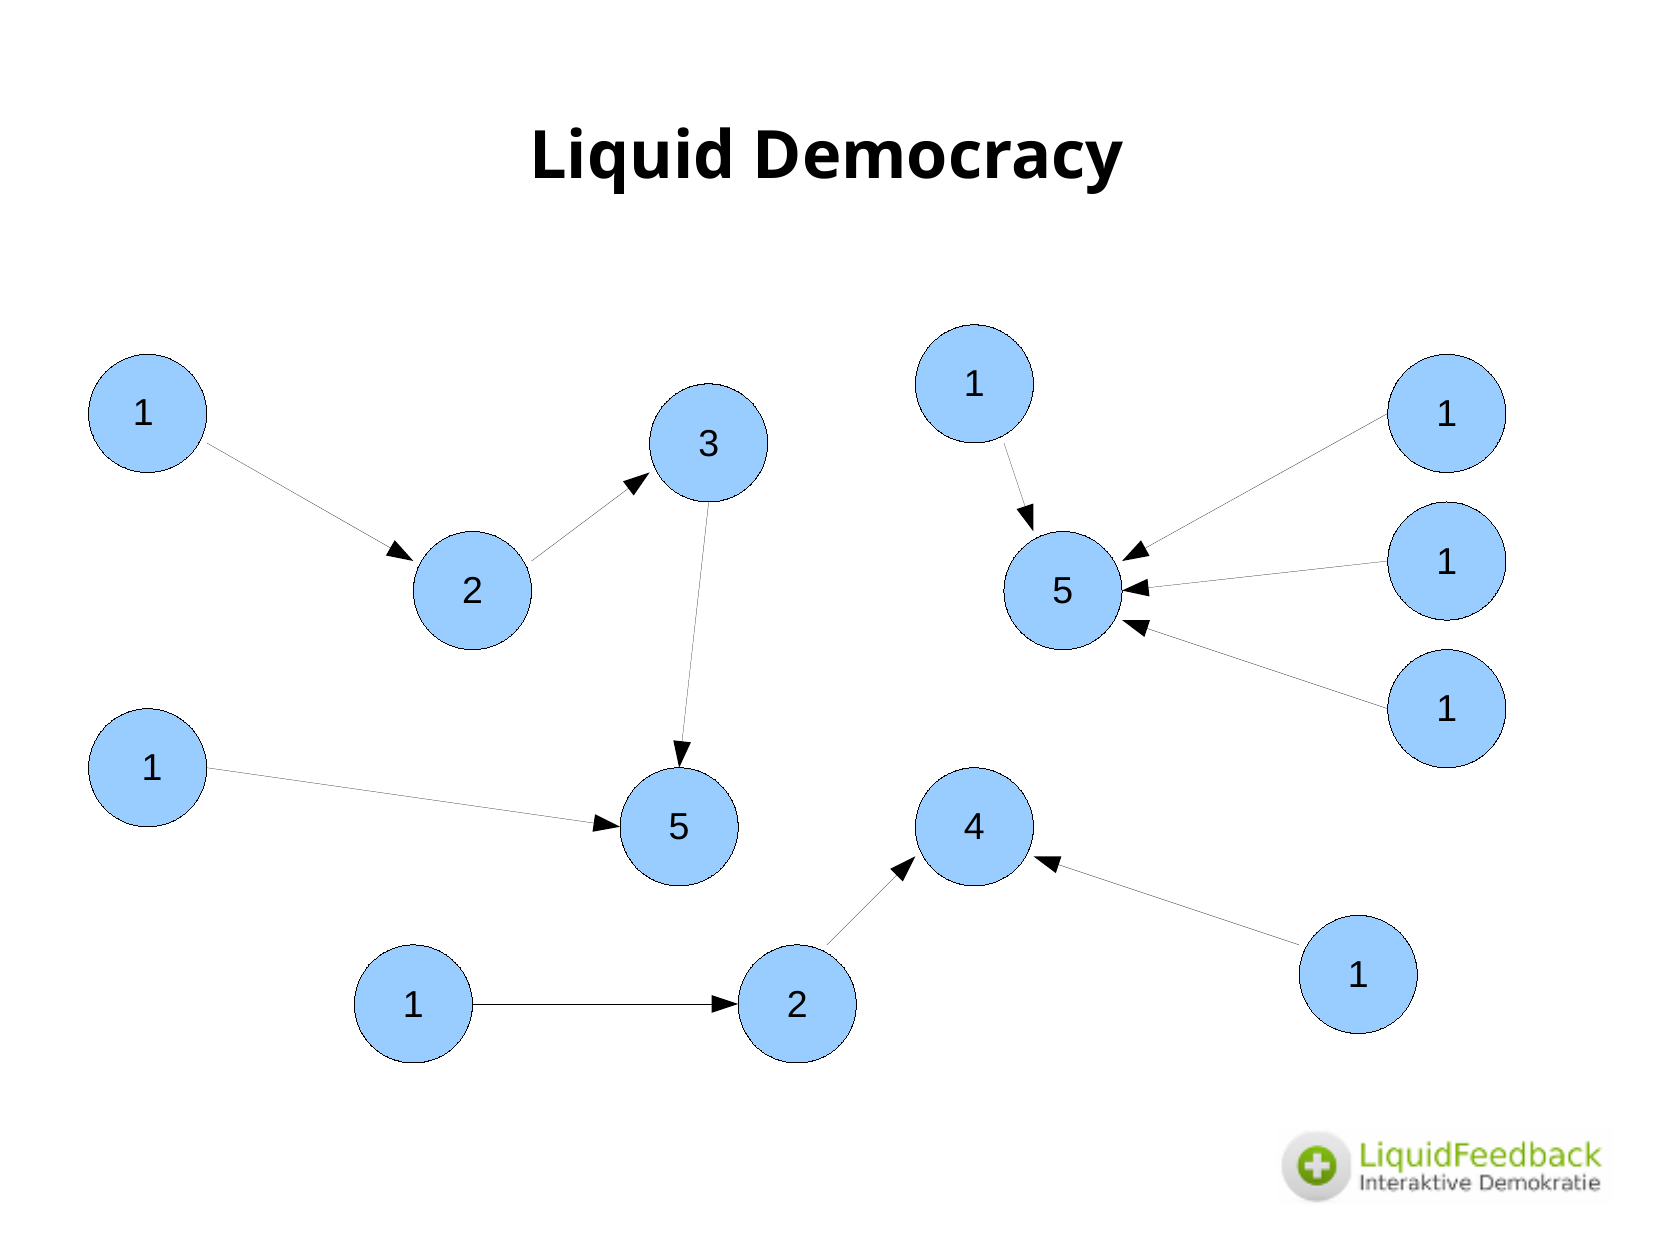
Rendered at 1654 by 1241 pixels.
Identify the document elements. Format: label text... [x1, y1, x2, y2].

text_box [88, 354, 207, 473]
title Liquid Democracy [82, 49, 1571, 257]
text_box [88, 708, 207, 827]
text_box 4 [915, 767, 1034, 886]
text_box 1 [354, 944, 473, 1063]
text_box 5 [1003, 531, 1123, 650]
text_box 2 [738, 944, 857, 1063]
text_box 1 [118, 383, 169, 443]
picture [1276, 1127, 1613, 1205]
text_box 1 [1387, 649, 1506, 768]
text_box 3 [649, 383, 768, 502]
text_box 1 [1387, 501, 1506, 621]
text_box 1 [915, 324, 1034, 443]
text_box 5 [620, 767, 739, 886]
text_box 1 [126, 739, 178, 798]
text_box 1 [1387, 354, 1506, 473]
text_box 2 [413, 531, 532, 650]
text_box 1 [1299, 915, 1418, 1034]
